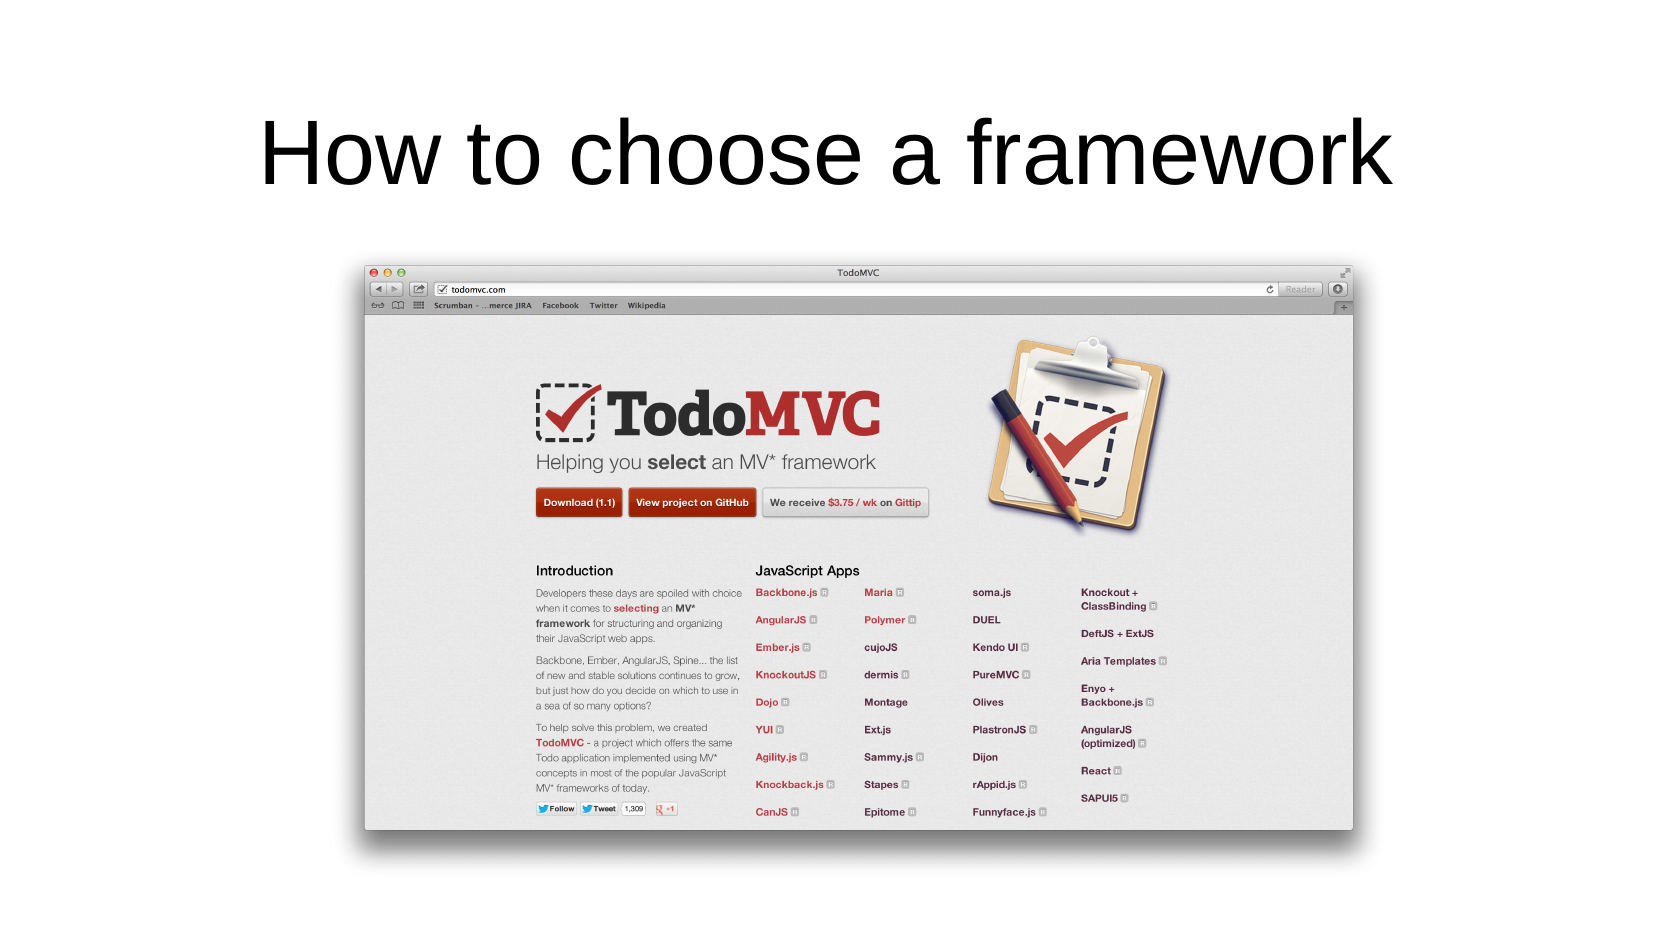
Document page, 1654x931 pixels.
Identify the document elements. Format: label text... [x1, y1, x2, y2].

picture [325, 241, 1392, 884]
title How to choose a framework [82, 49, 1571, 257]
